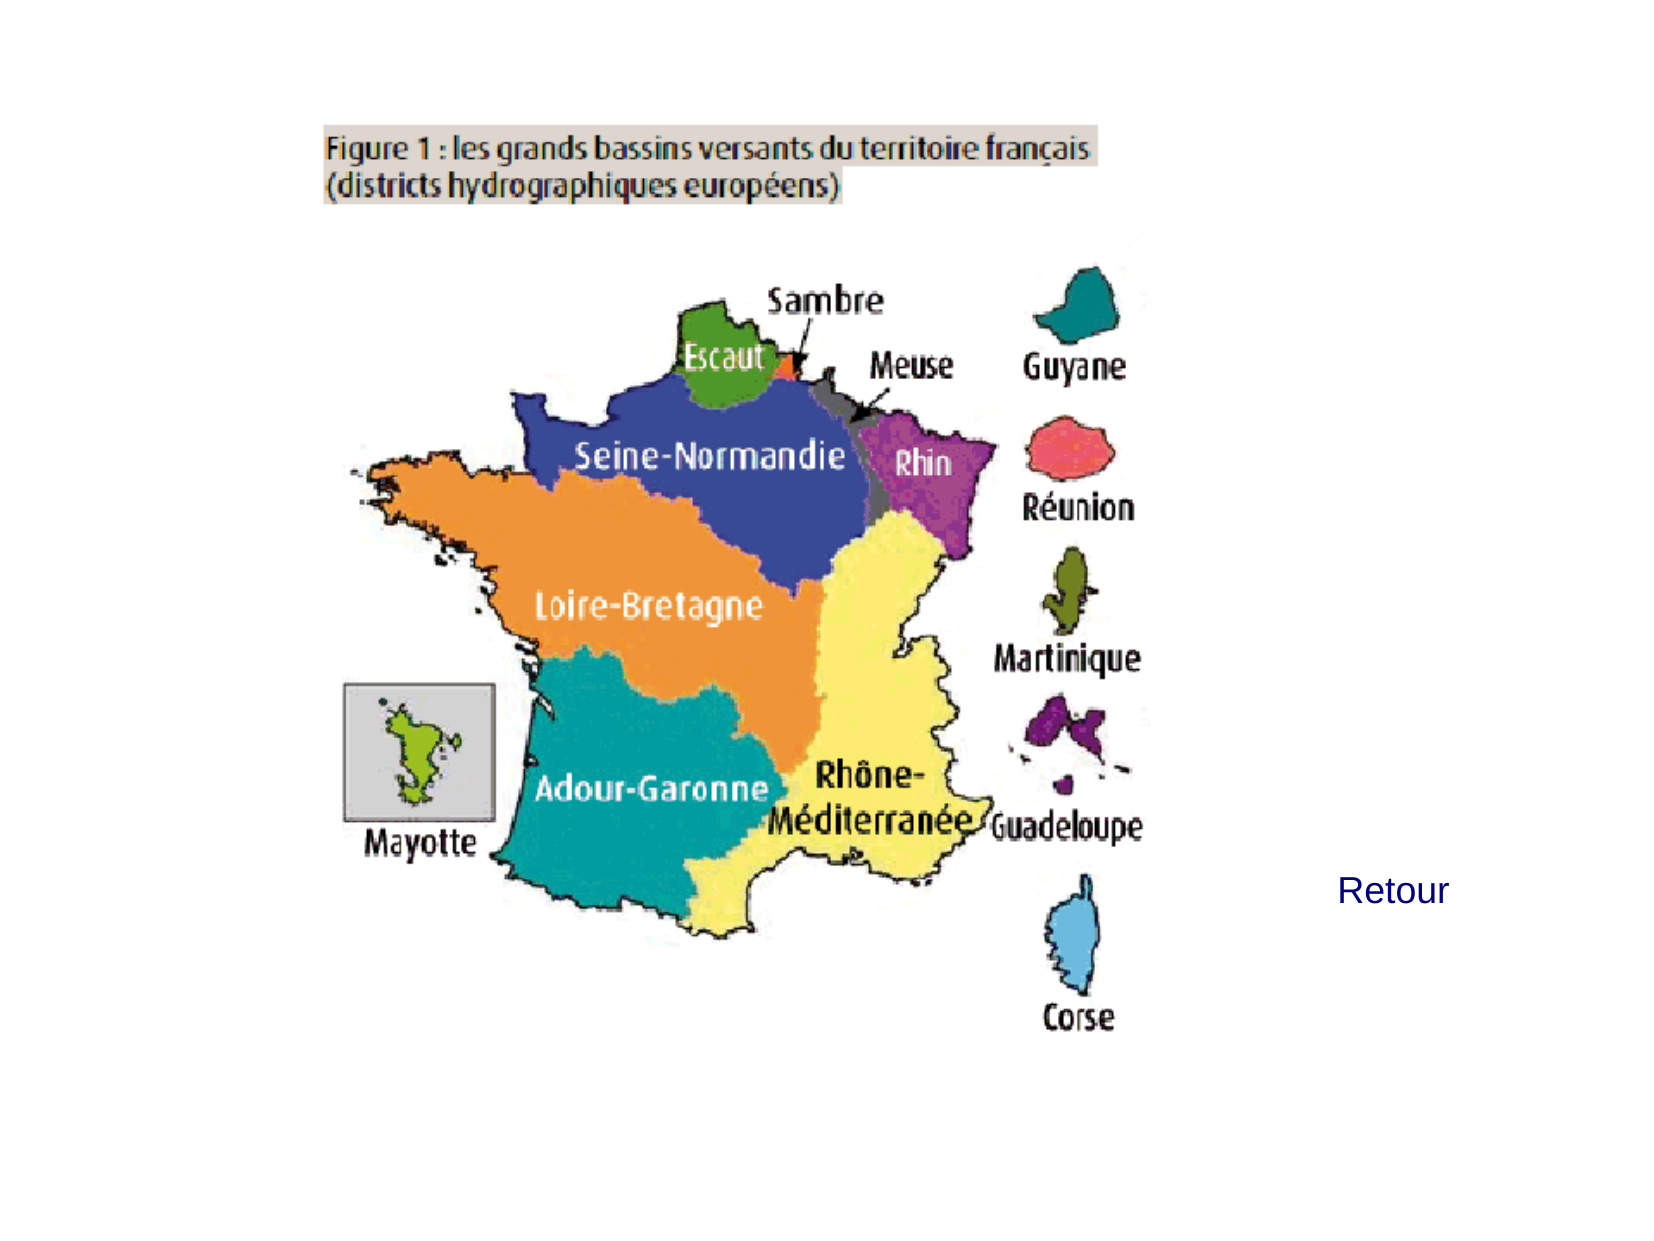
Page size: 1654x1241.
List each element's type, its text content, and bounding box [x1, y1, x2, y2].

picture [310, 82, 1264, 1099]
text_box Retour [1322, 862, 1536, 920]
